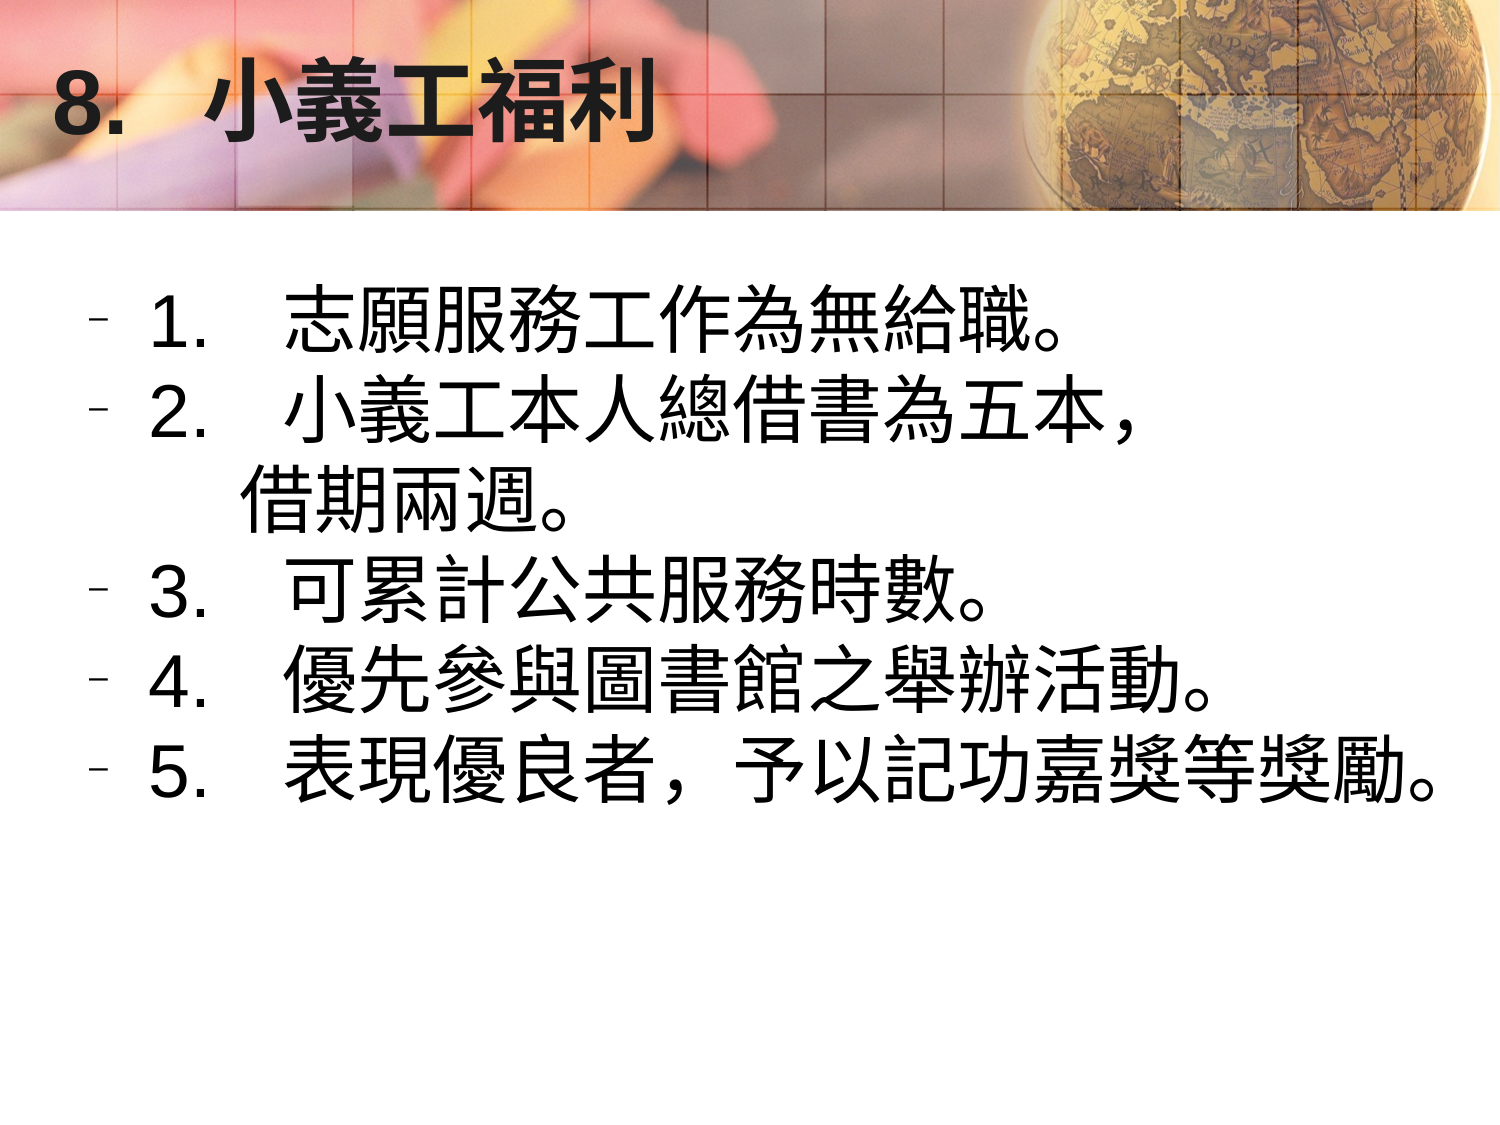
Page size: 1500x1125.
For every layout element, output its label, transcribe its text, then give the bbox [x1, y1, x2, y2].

picture [0, 0, 1500, 211]
text_box 8. 小義工福利 [37, 35, 1020, 161]
text_box 1. 志願服務工作為無給職。 2. 小義工本人總借書為五本， 借期兩週。 3. 可累計公共服務時數。 4. 優先參與圖書館之舉辦活動。 5. 表現優良者，予以記功嘉獎等獎勵。 [74, 264, 1500, 886]
